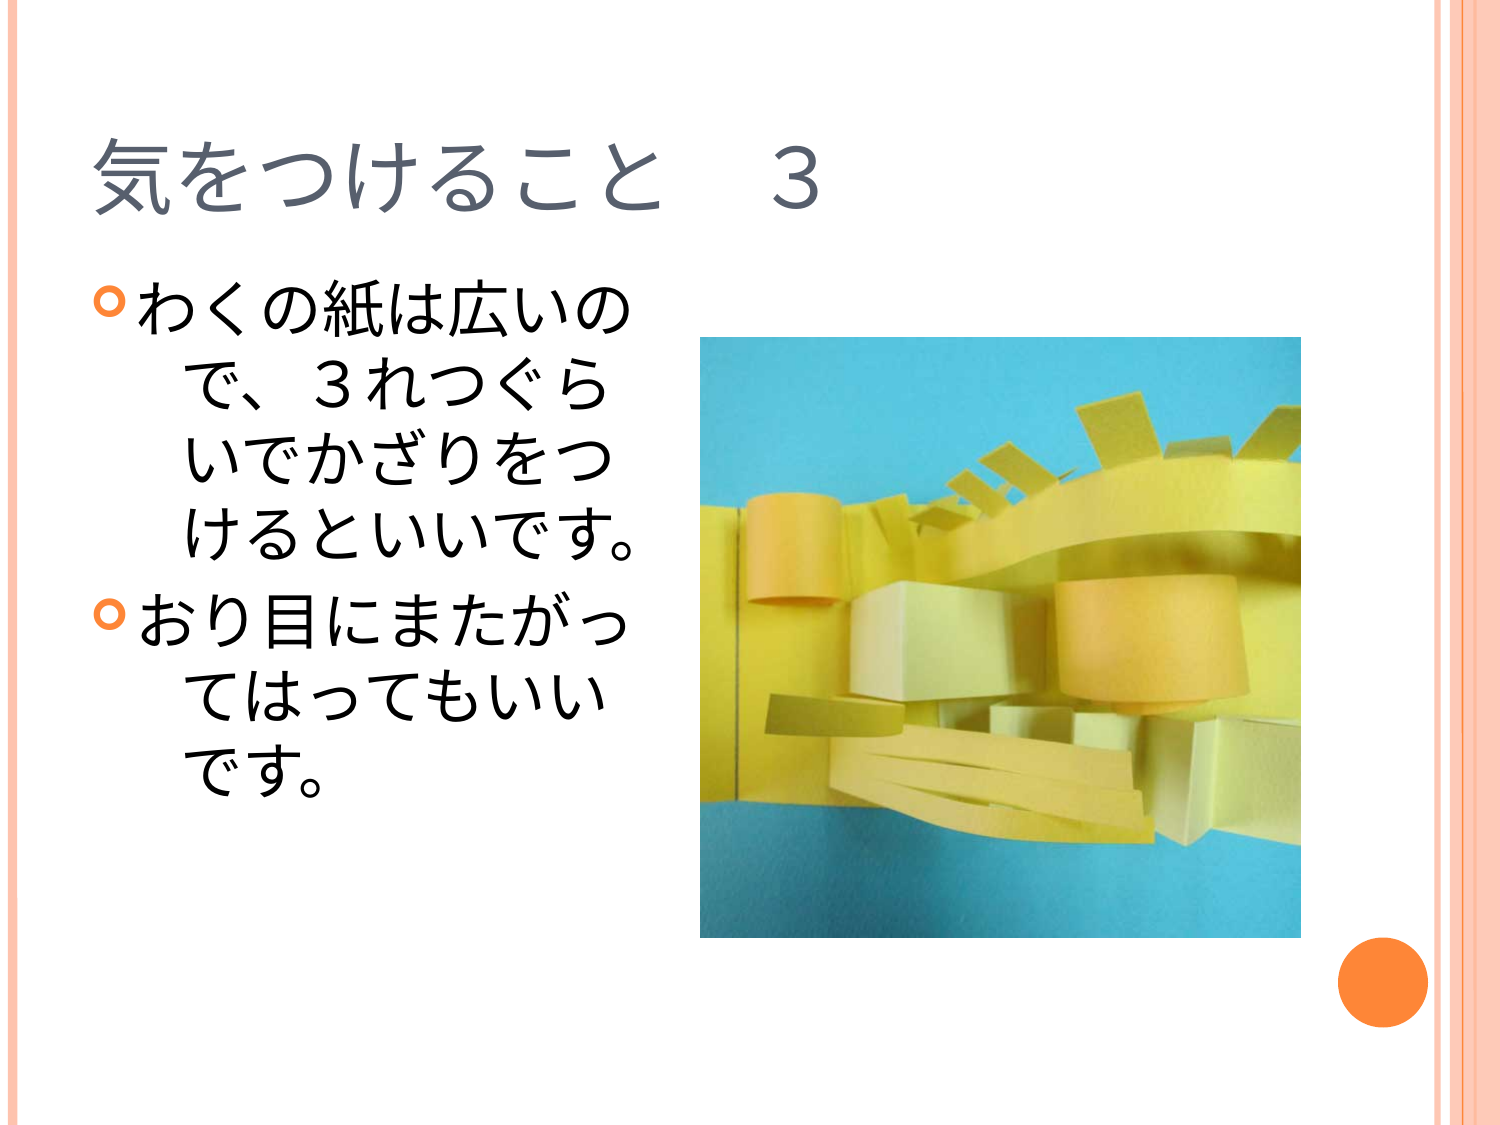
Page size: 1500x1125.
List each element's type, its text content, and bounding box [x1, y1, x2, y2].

picture [700, 337, 1301, 938]
title 気をつけること ３ [75, 45, 1300, 233]
list わくの紙は広いので、３れつぐらいでかざりをつけるといいです。 おり目にまたがってはってもいいです。 [75, 262, 676, 1013]
